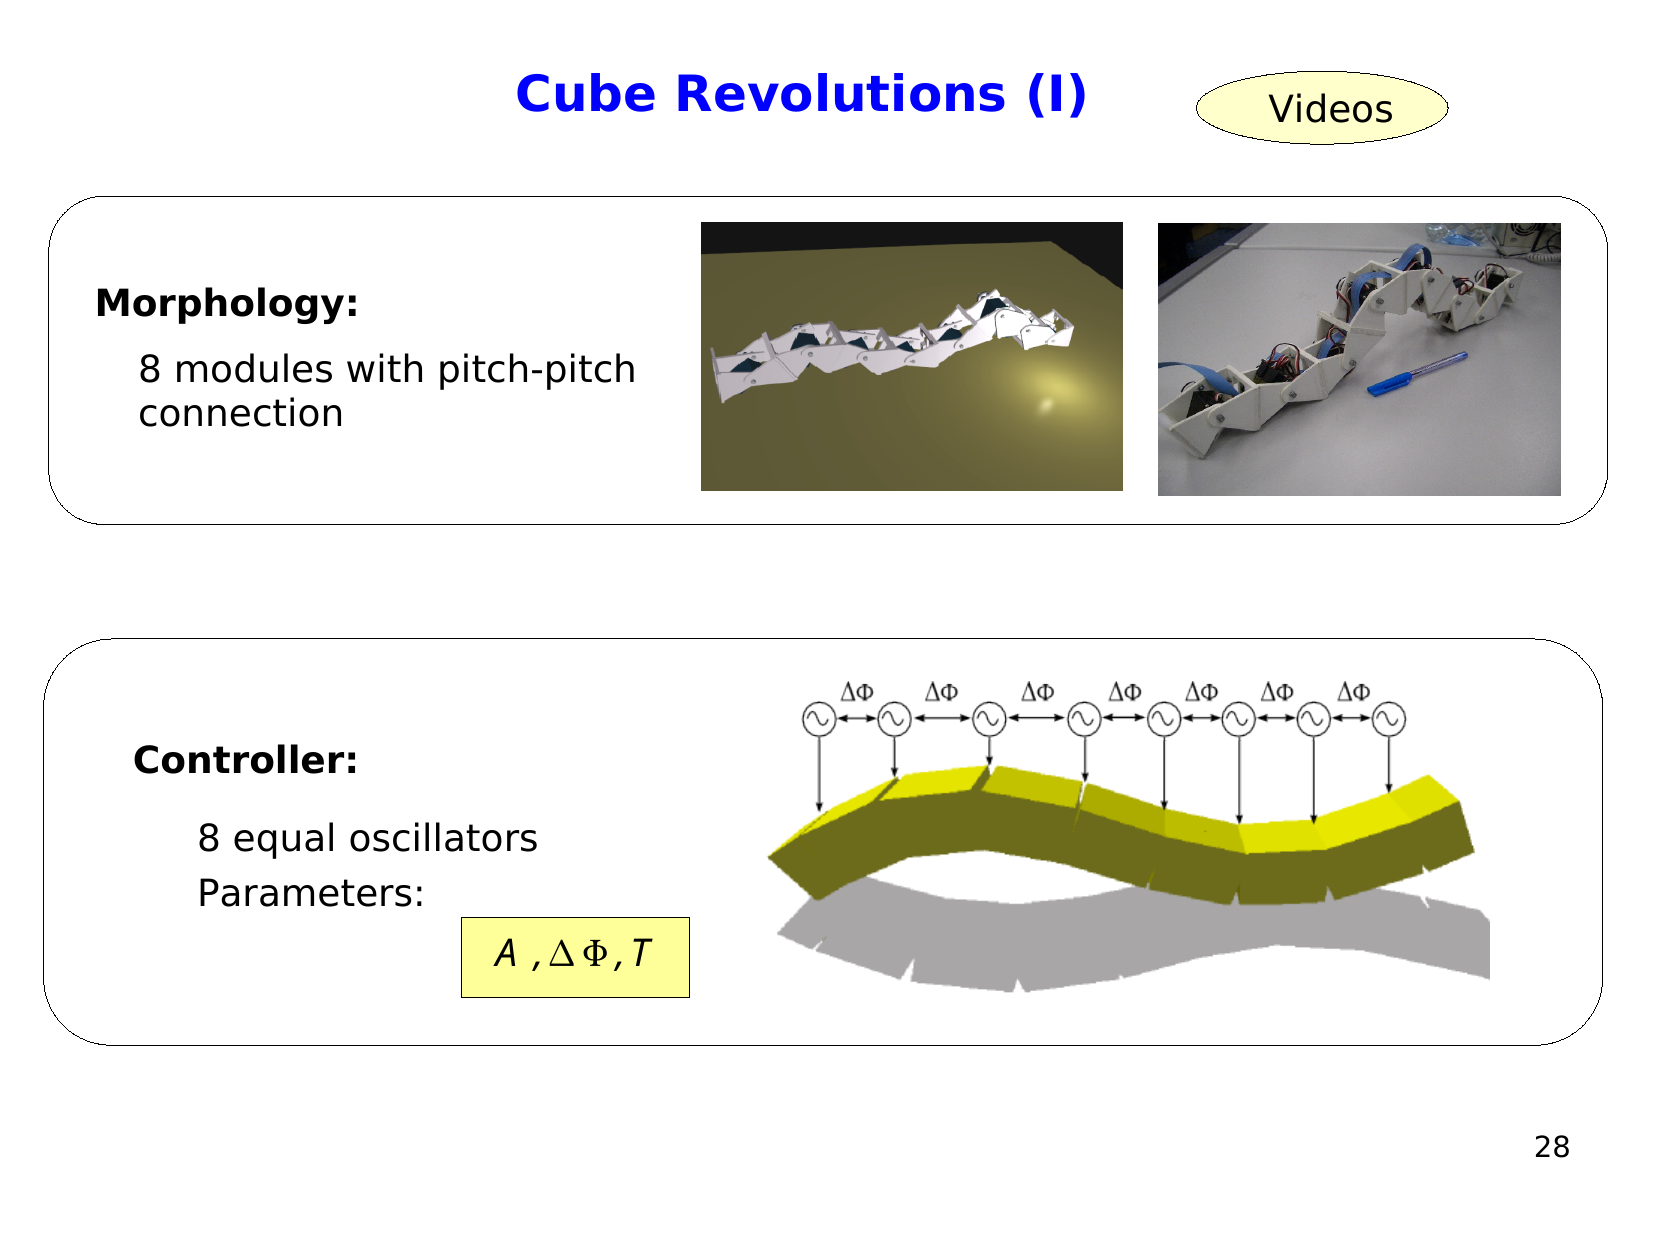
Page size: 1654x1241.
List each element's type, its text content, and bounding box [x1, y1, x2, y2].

text_box [1196, 71, 1400, 139]
text_box [461, 917, 690, 998]
text_box Cube Revolutions (I) [500, 57, 1105, 131]
text_box Videos [1253, 79, 1409, 139]
text_box Controller: [106, 730, 388, 790]
text_box [1409, 81, 1449, 135]
chart [486, 930, 663, 979]
picture [1158, 223, 1561, 496]
text_box 8 modules with pitch-pitch connection [123, 340, 666, 443]
text_box 8 equal oscillators Parameters: [170, 809, 712, 923]
text_box [1257, 139, 1387, 145]
text_box Morphology: [67, 274, 402, 333]
picture [752, 681, 1490, 1000]
picture [701, 222, 1123, 492]
